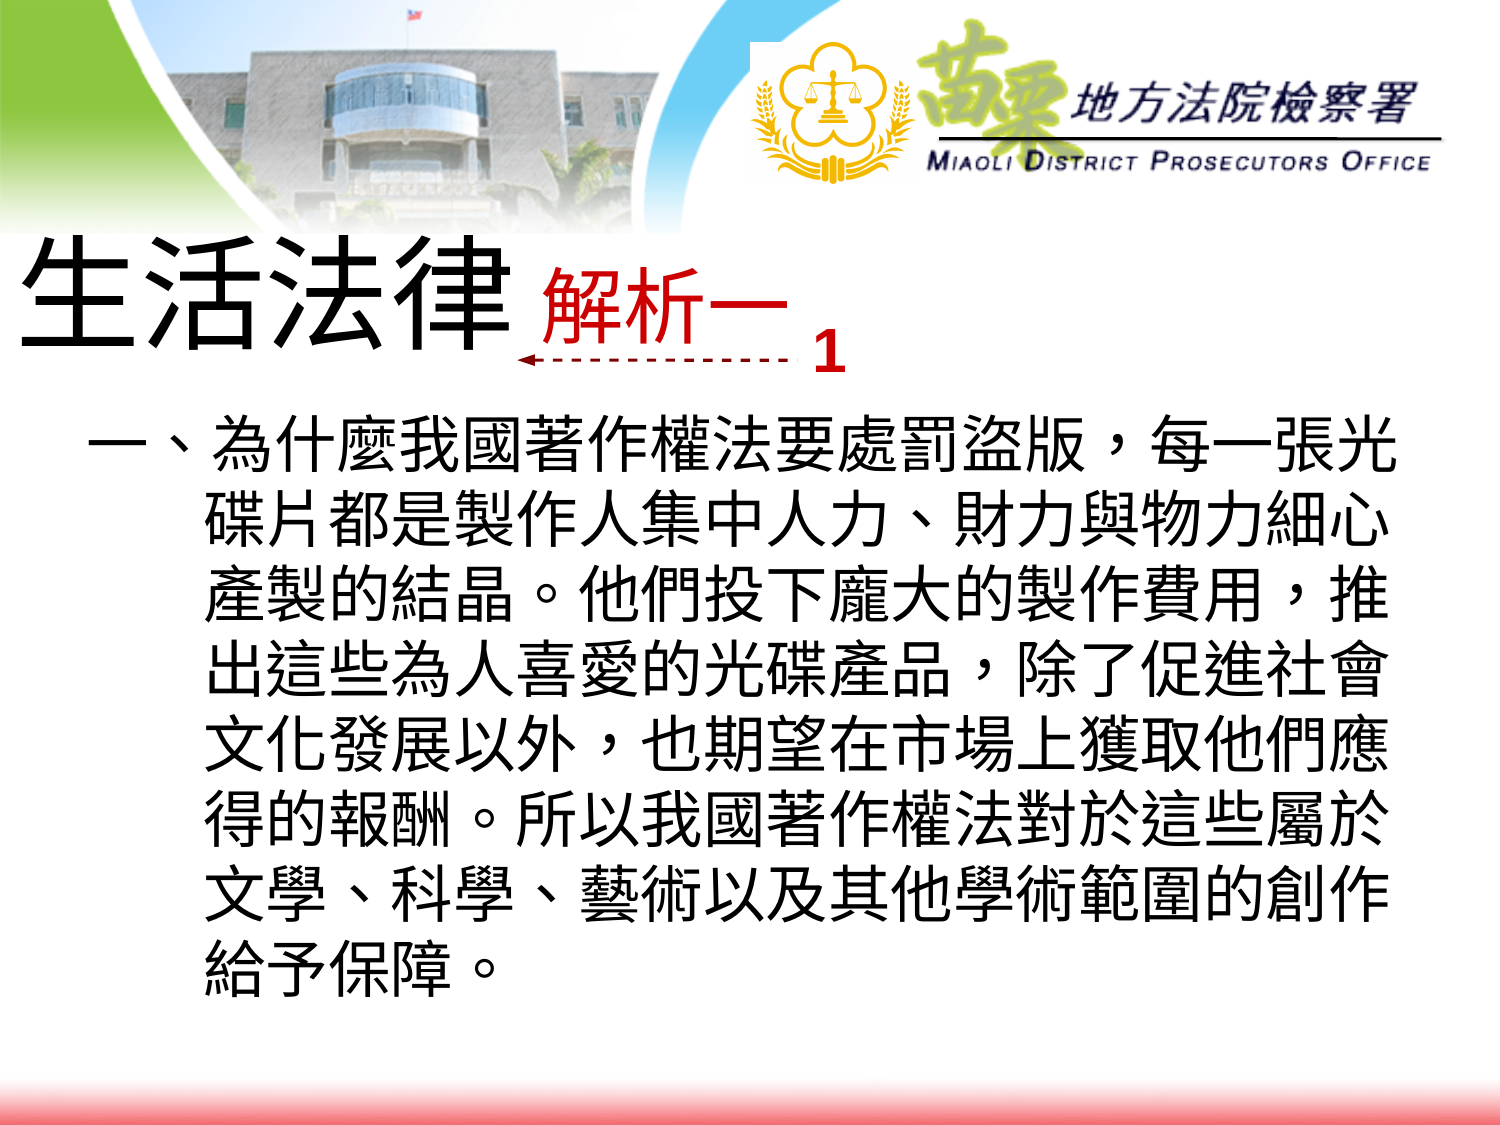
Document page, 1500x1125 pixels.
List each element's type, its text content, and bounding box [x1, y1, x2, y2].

text_box 生活法律 [0, 208, 531, 374]
text_box 一、為什麼我國著作權法要處罰盜版，每一張光碟片都是製作人集中人力、財力與物力細心產製的結晶。他們投下龐大的製作費用，推出這些為人喜愛的光碟產品，除了促進社會文化發展以外，也期望在市場上獲取他們應得的報酬。所以我國著作權法對於這些屬於文學、科學、藝術以及其他學術範圍的創作給予保障。 [72, 397, 1428, 1012]
text_box 1 [797, 302, 862, 393]
picture [0, 1026, 1500, 1125]
text_box 解析一 [525, 247, 805, 362]
